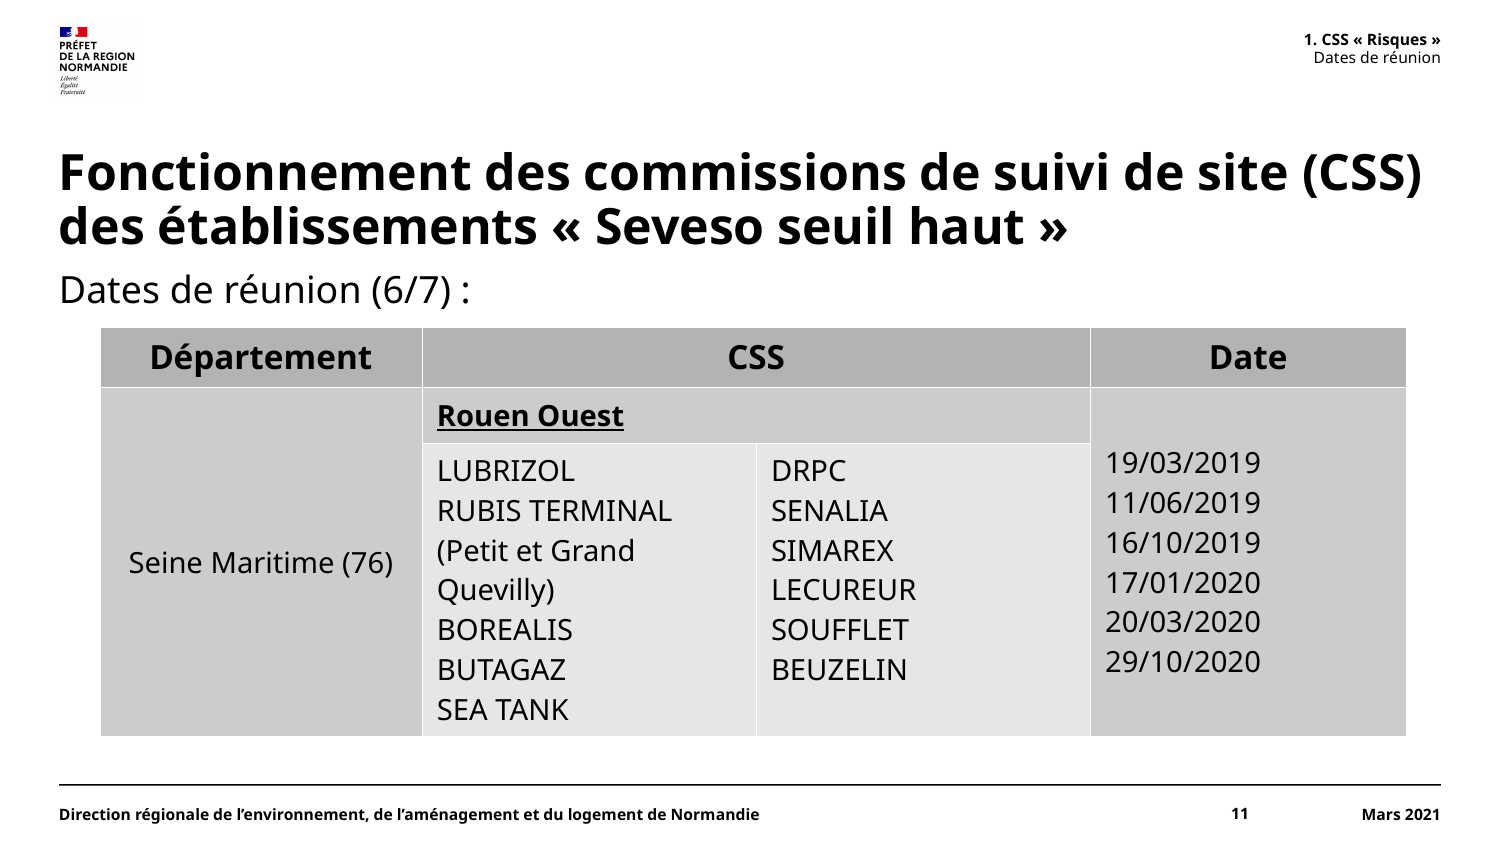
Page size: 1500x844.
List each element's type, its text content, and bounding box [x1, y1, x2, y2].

table_header Date [1091, 328, 1406, 387]
table_header CSS [423, 328, 1090, 387]
list CSS « Risques » Dates de réunion [543, 29, 1441, 89]
table_cell LUBRIZOL RUBIS TERMINAL (Petit et Grand Quevilly) BOREALIS BUTAGAZ SEA TANK [423, 444, 756, 736]
footer Direction régionale de l’environnement, de l’aménagement et du logement de Normandie [59, 784, 1027, 844]
table_cell 19/03/2019 11/06/2019 16/10/2019 17/01/2020 20/03/2020 29/10/2020 [1091, 388, 1406, 736]
table_cell DRPC SENALIA SIMAREX LECUREUR SOUFFLET BEUZELIN [757, 444, 1090, 736]
title Fonctionnement des commissions de suivi de site (CSS) des établissements « Seveso seuil haut » [59, 147, 1441, 265]
slide_number <numéro> [1027, 784, 1249, 844]
table_cell Rouen Ouest [423, 388, 1090, 443]
picture [50, 17, 144, 104]
table_cell Seine Maritime (76) [101, 388, 422, 736]
table_header Département [101, 328, 422, 387]
list Dates de réunion (6/7) : [59, 265, 1454, 688]
slide_number Mars 2021 [1249, 784, 1441, 844]
